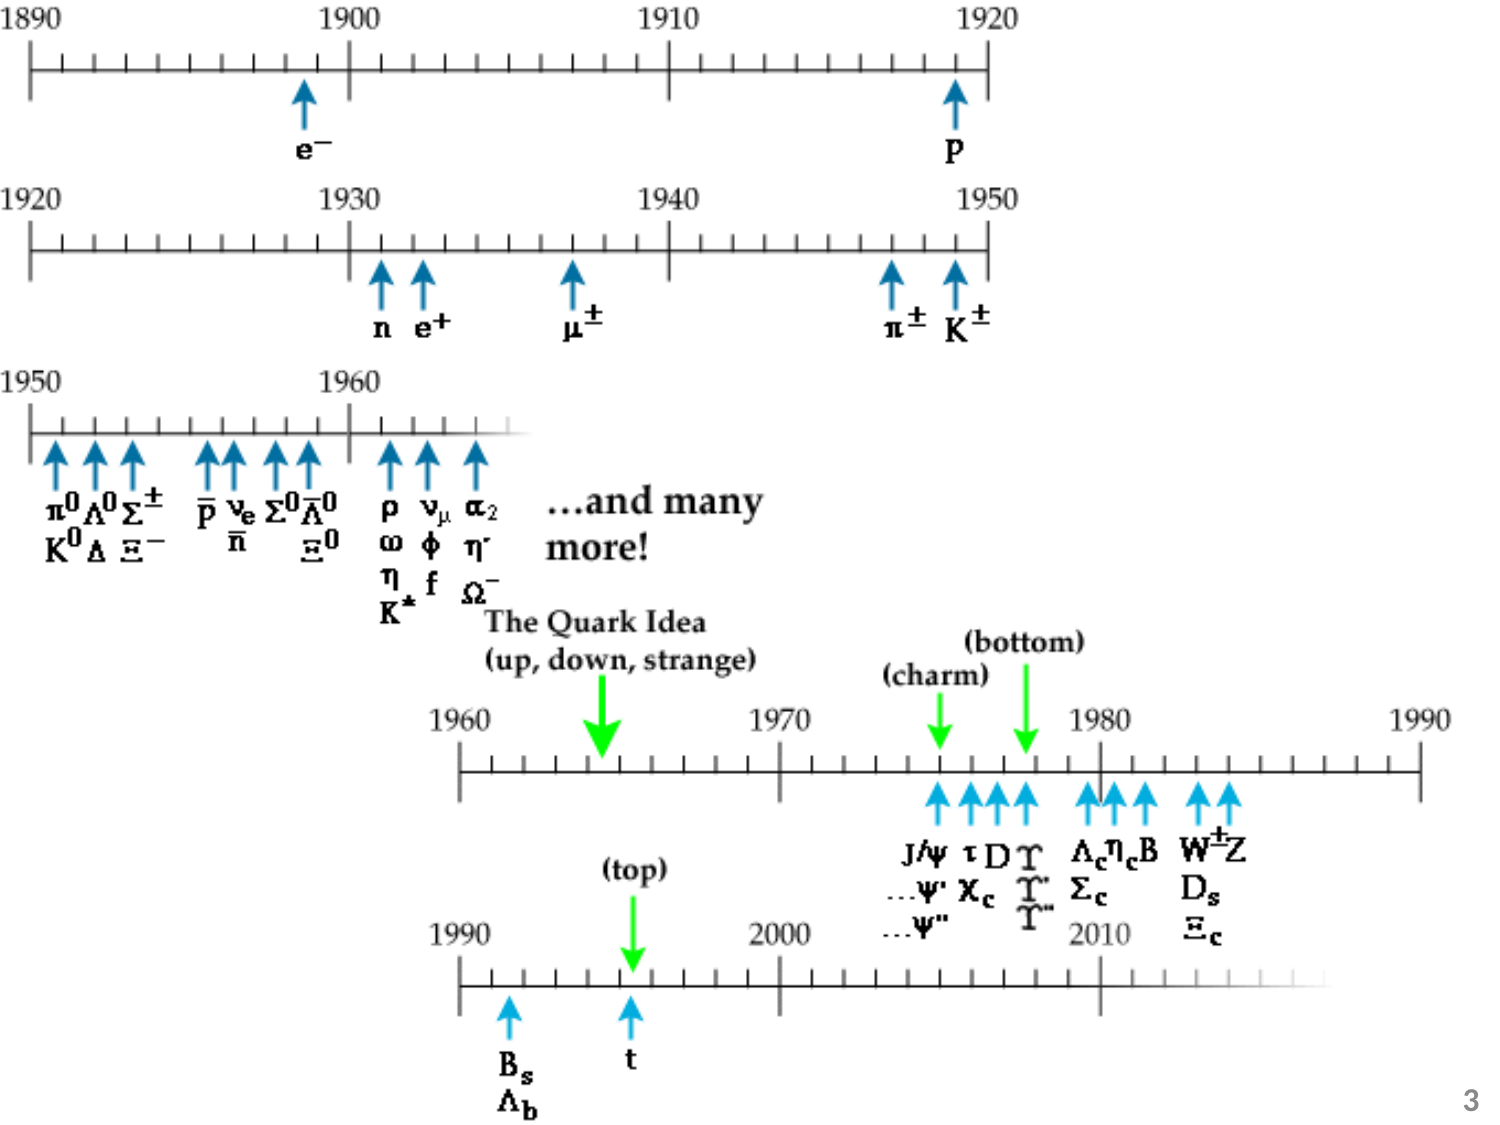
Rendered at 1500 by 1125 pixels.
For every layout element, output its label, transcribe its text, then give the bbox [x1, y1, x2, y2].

picture [0, 0, 1456, 1125]
text_box <number> [1456, 1077, 1495, 1118]
